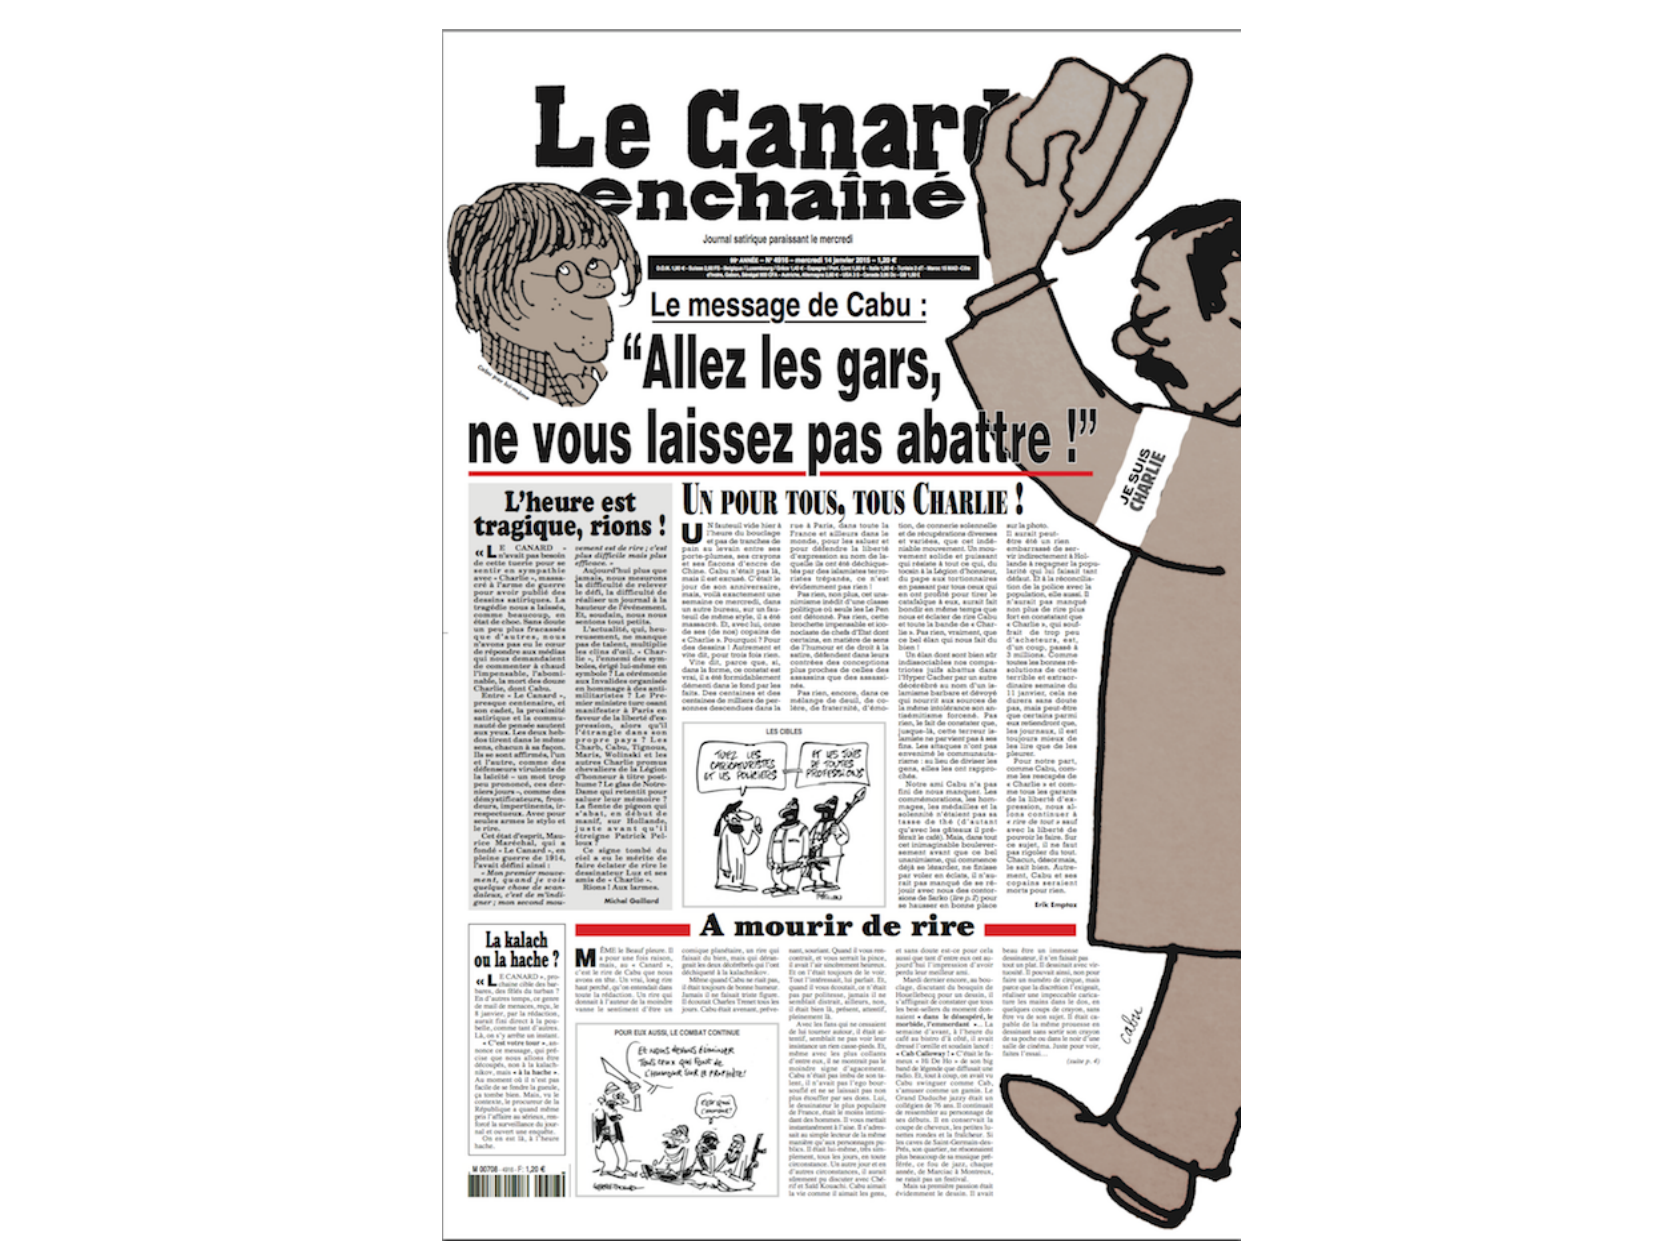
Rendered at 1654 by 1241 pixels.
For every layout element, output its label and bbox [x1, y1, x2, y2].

picture [442, 29, 1241, 1241]
